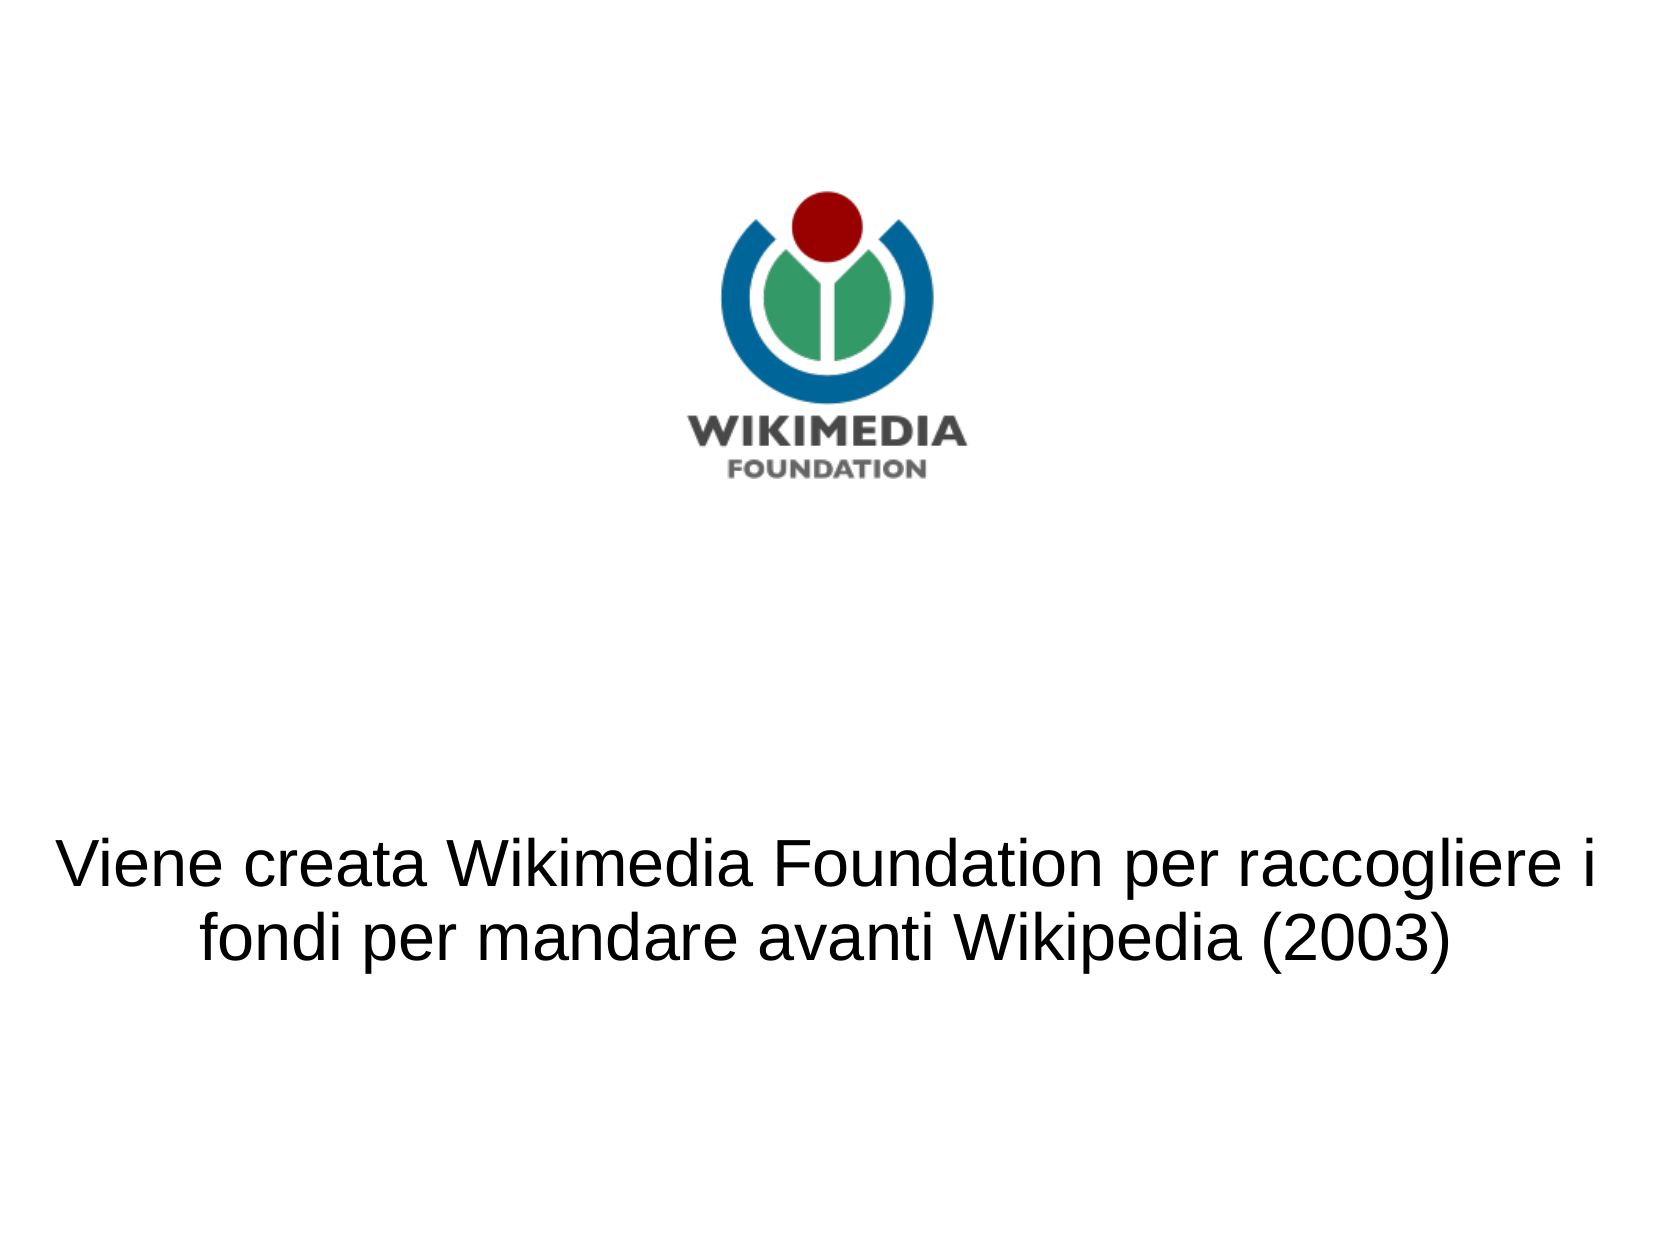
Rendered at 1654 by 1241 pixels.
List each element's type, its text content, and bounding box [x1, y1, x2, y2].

picture [670, 179, 984, 493]
text_box Viene creata Wikimedia Foundation per raccogliere i fondi per mandare avanti Wikipedia (2003) [37, 825, 1616, 991]
